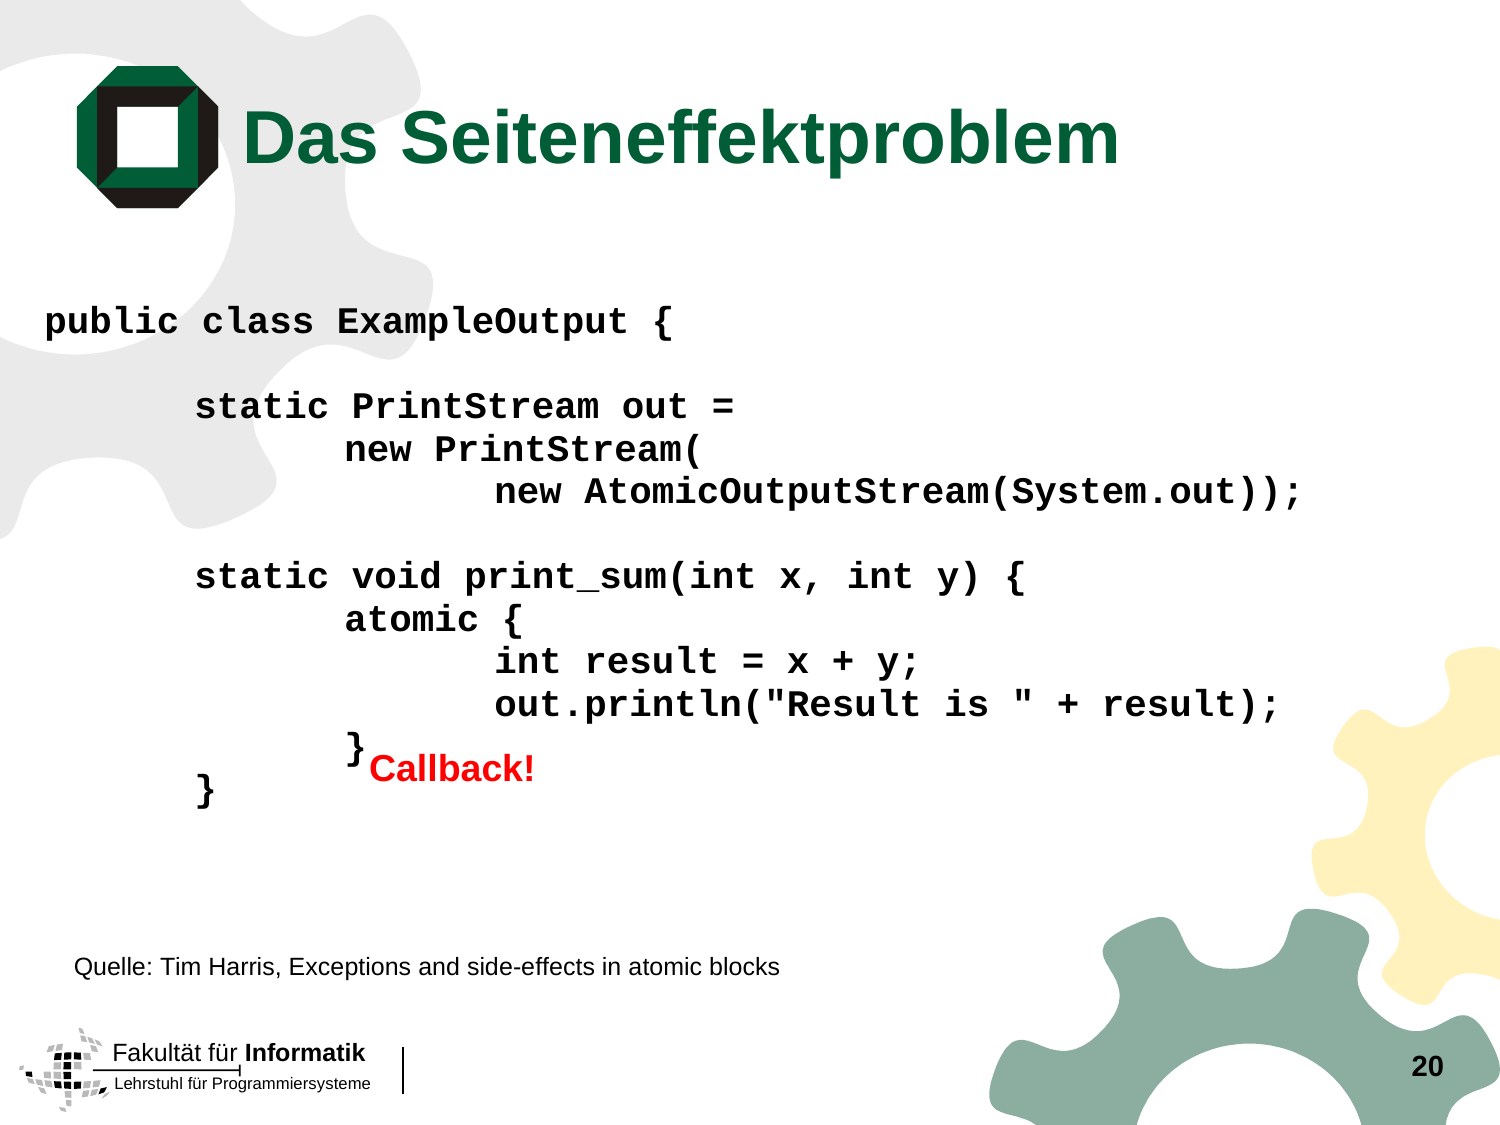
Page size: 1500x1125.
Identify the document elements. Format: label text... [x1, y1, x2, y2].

text_box public class ExampleOutput { static PrintStream out = new PrintStream( new AtomicOutputStream(System.out)); static void print_sum(int x, int y) { atomic { int result = x + y; out.println("Result is " + result); } } [29, 295, 1500, 821]
title Das Seiteneffektproblem [242, 19, 1425, 256]
text_box Callback! [354, 740, 621, 798]
text_box Quelle: Tim Harris, Exceptions and side-effects in atomic blocks [59, 944, 1004, 988]
